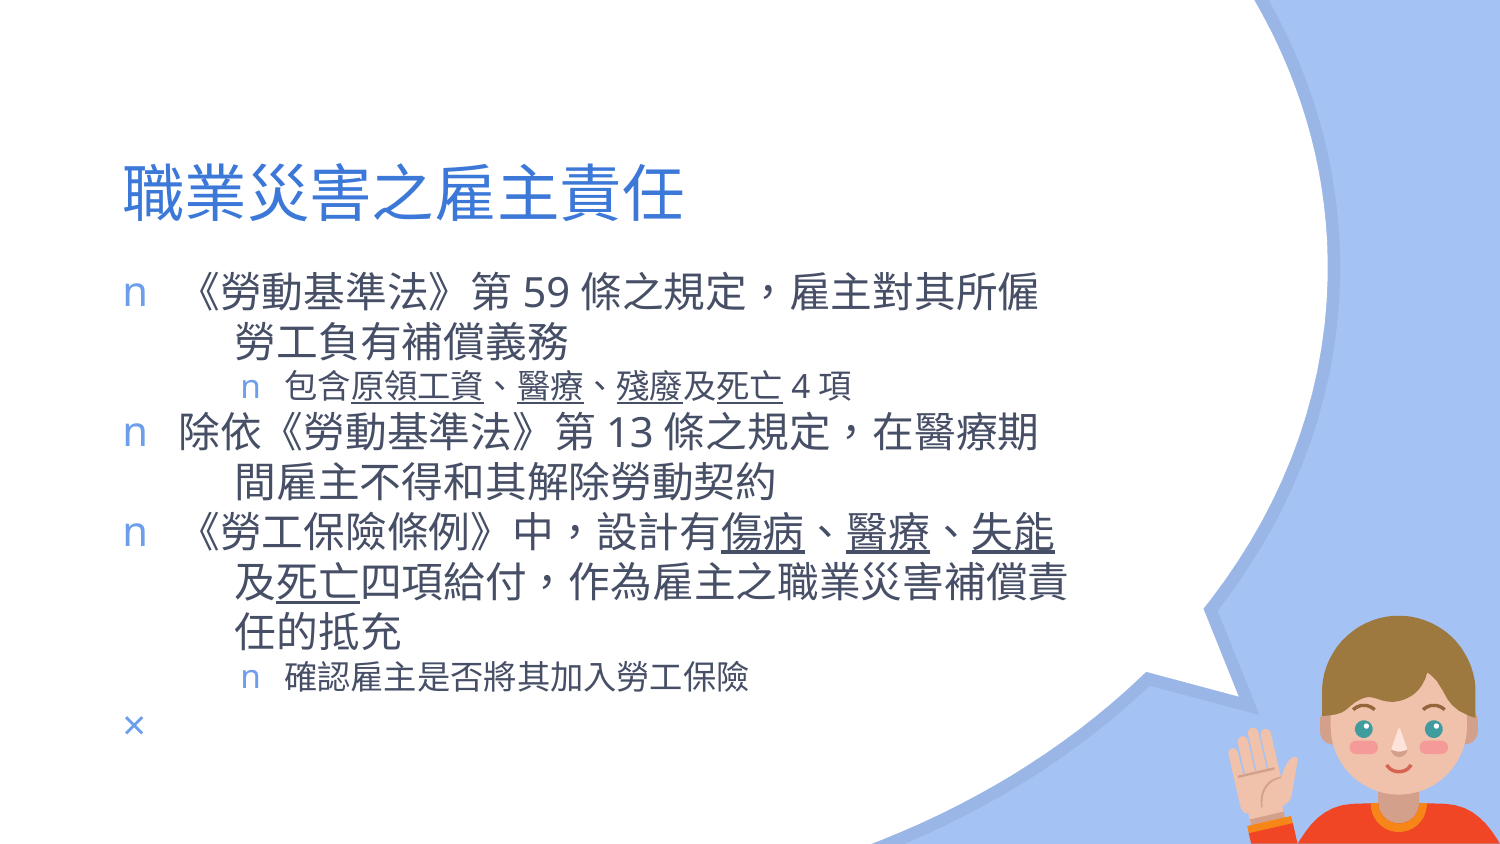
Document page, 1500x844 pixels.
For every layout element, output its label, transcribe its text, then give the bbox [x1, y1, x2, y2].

title 職業災害之雇主責任 [107, 121, 1087, 244]
text_box [1228, 615, 1500, 844]
list 《勞動基準法》第59條之規定，雇主對其所僱勞工負有補償義務 包含原領工資、醫療、殘廢及死亡4項 除依《勞動基準法》第13條之規定，在醫療期間雇主不得和其解除勞動契約 《勞工保險條例》中，設計有傷病、醫療、失能及死亡四項給付，作為雇主之職業災害補償責任的抵充 確認雇主是否將其加入勞工保險 [107, 250, 1087, 782]
